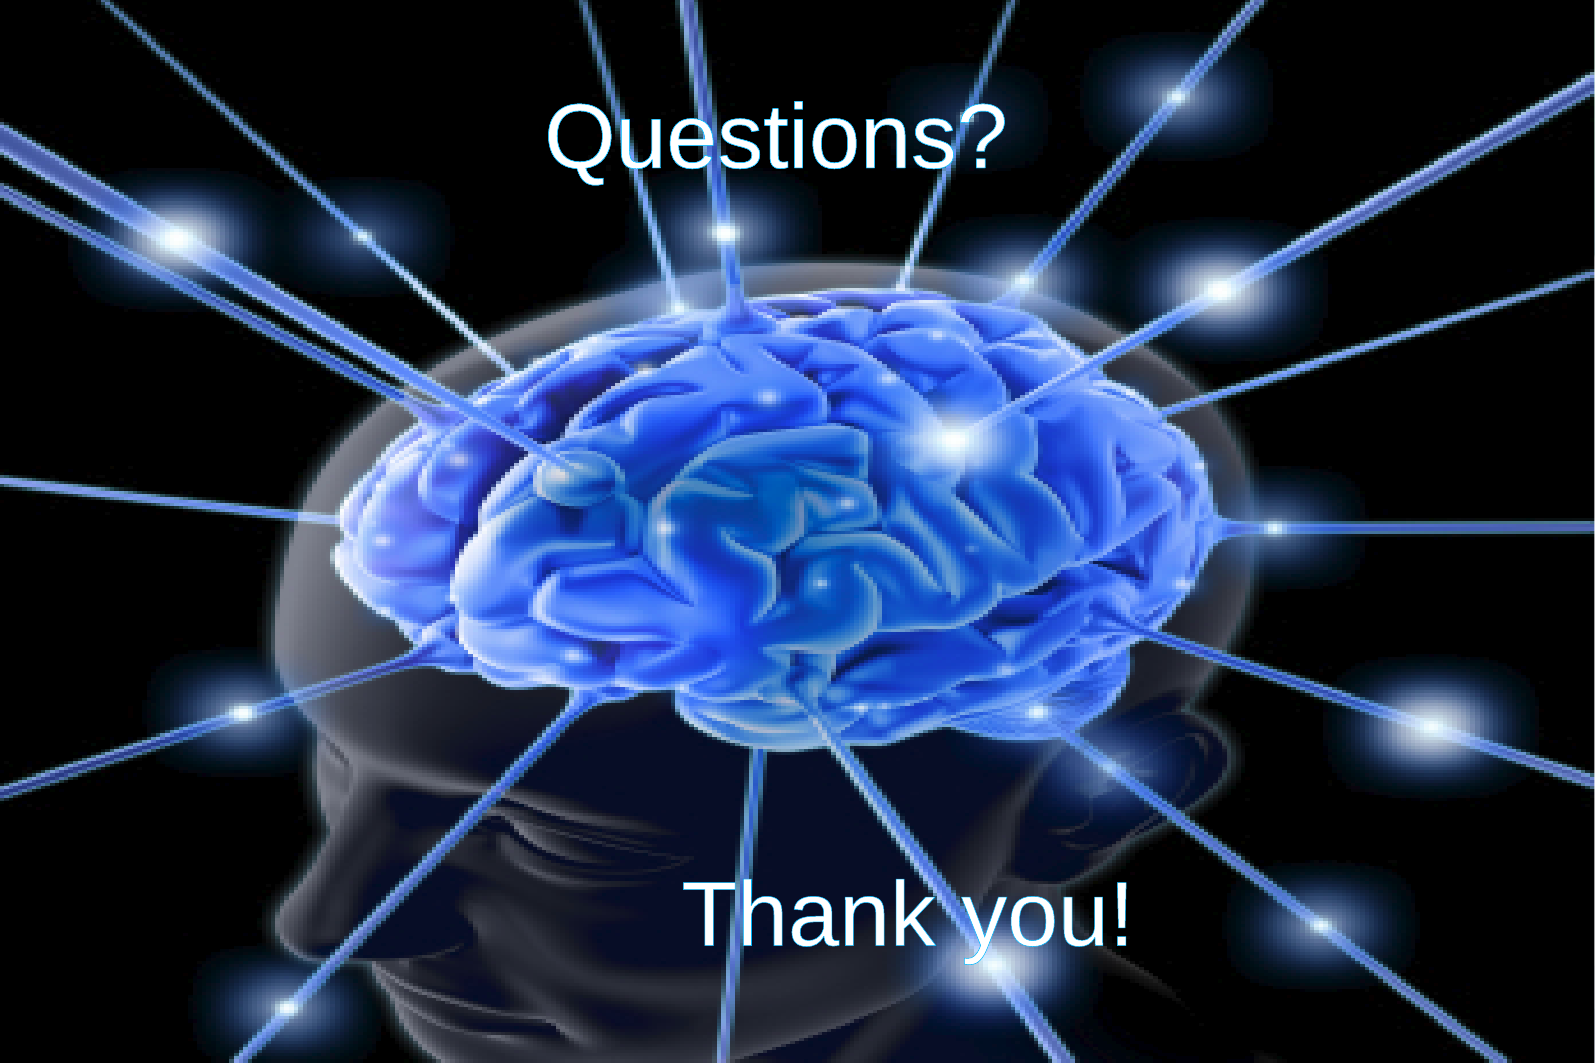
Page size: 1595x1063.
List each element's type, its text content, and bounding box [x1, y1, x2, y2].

title Thank you! [222, 862, 1595, 966]
picture [0, 0, 1595, 1063]
title Questions? [90, 84, 1463, 188]
